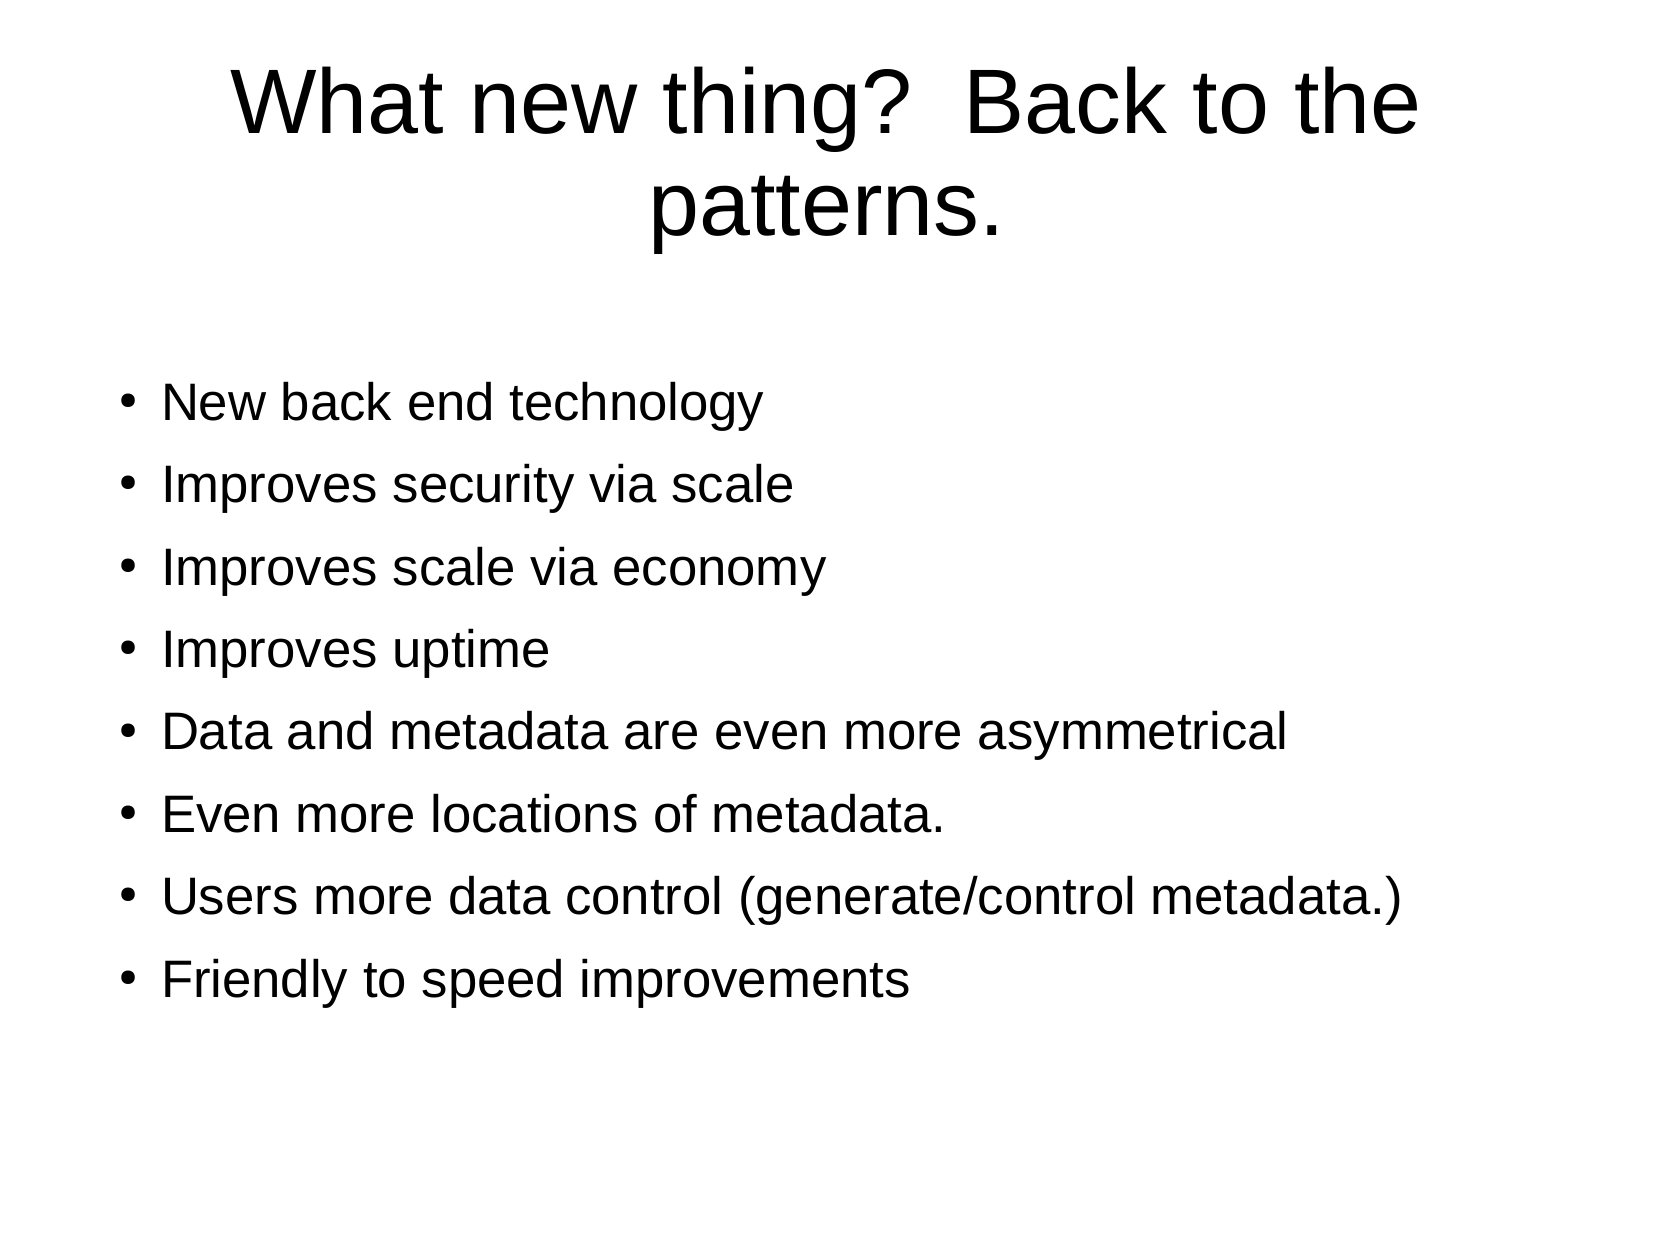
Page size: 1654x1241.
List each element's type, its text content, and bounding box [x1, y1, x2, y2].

list New back end technology Improves security via scale Improves scale via economy Improves uptime Data and metadata are even more asymmetrical Even more locations of metadata. Users more data control (generate/control metadata.) Friendly to speed improvements [105, 290, 1594, 1010]
title What new thing? Back to the patterns. [82, 49, 1571, 257]
